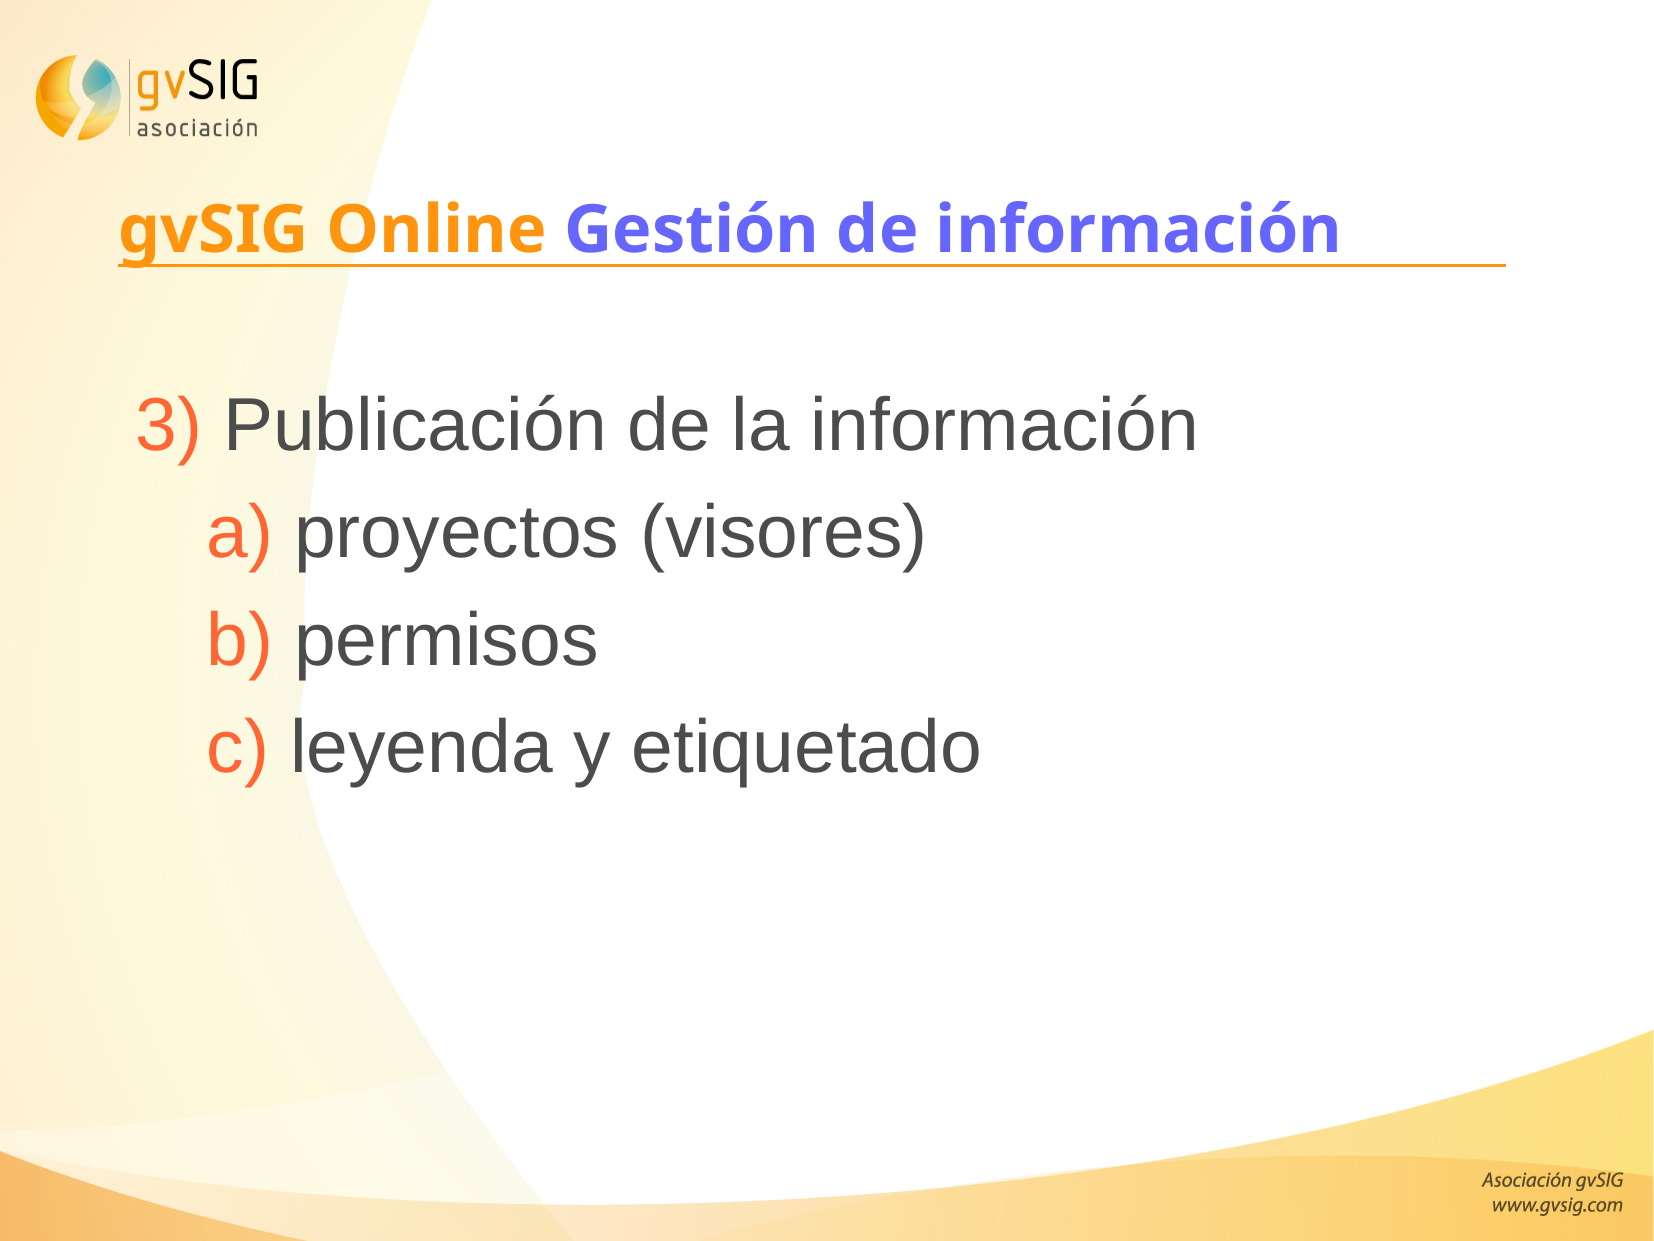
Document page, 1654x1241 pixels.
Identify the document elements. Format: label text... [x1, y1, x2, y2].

picture [0, 0, 1654, 1241]
title gvSIG Online Gestión de información [118, 177, 1607, 276]
list Publicación de la información proyectos (visores) permisos leyenda y etiquetado [118, 301, 1506, 1124]
